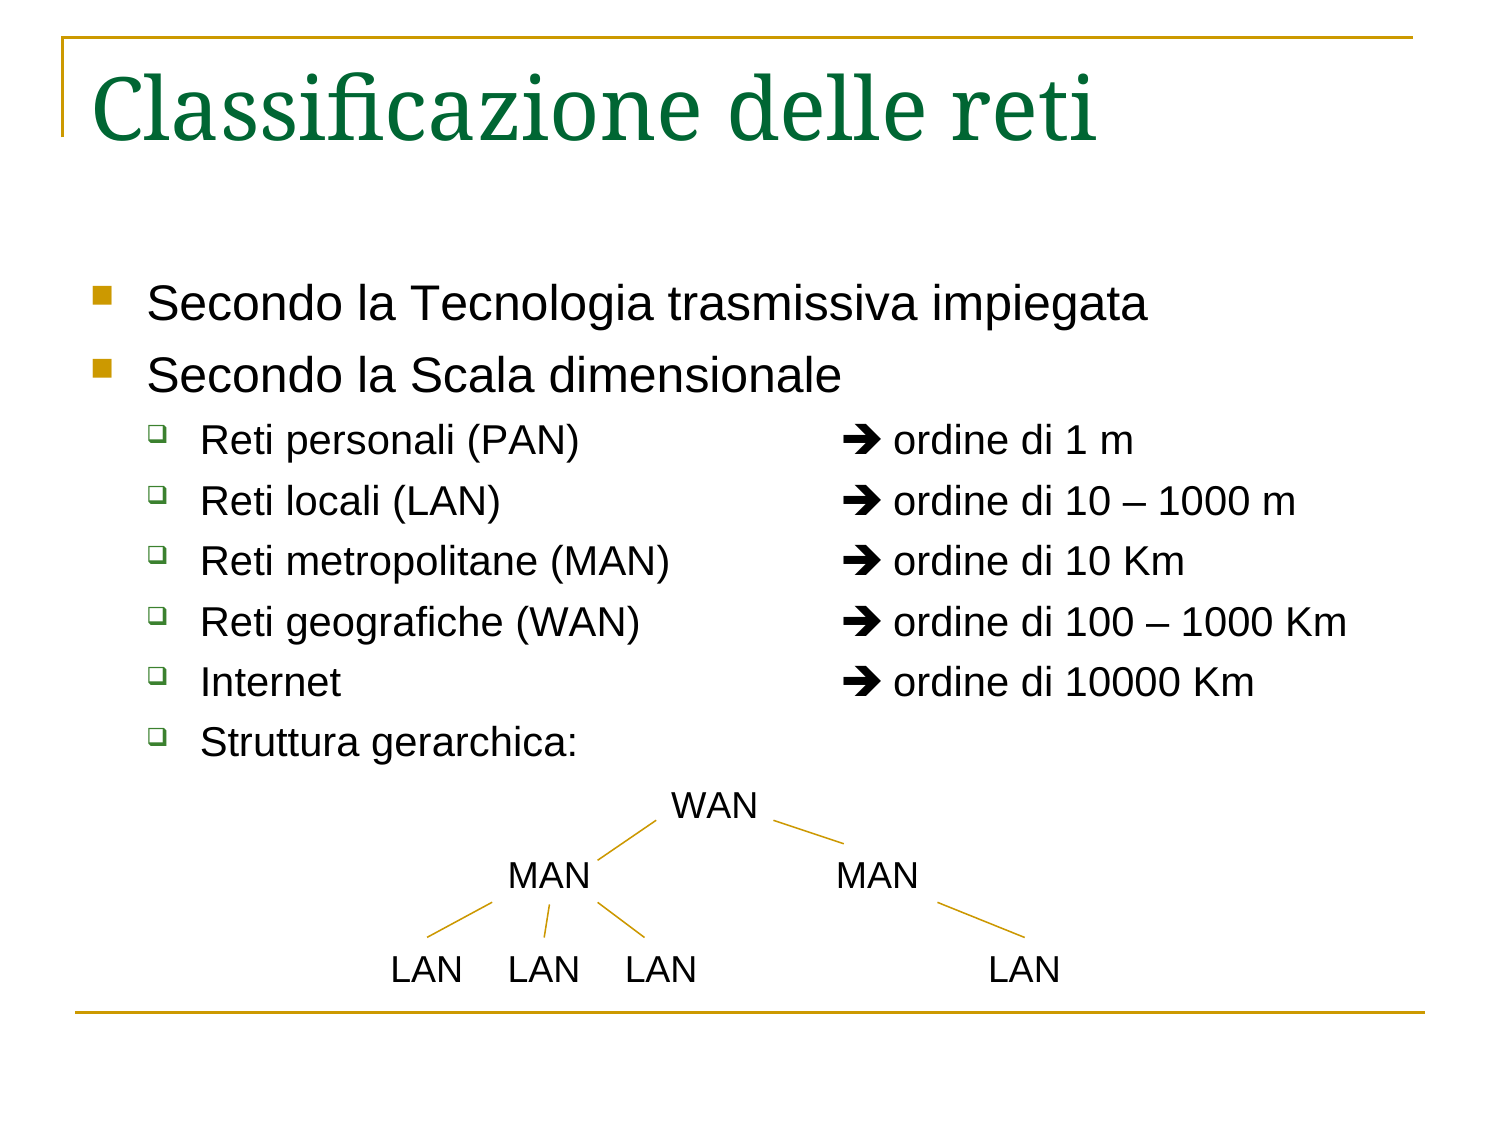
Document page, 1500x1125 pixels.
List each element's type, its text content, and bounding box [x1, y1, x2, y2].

text_box LAN [375, 937, 479, 998]
text_box MAN [492, 843, 606, 905]
text_box LAN [492, 937, 596, 998]
text_box LAN [610, 937, 713, 998]
text_box WAN [656, 773, 774, 834]
text_box MAN [820, 843, 934, 905]
text_box LAN [973, 937, 1076, 998]
list Secondo la Tecnologia trasmissiva impiegata Secondo la Scala dimensionale Reti personali (PAN)  ordine di 1 m Reti locali (LAN)  ordine di 10 – 1000 m Reti metropolitane (MAN)  ordine di 10 Km Reti geografiche (WAN)  ordine di 100 – 1000 Km Internet  ordine di 10000 Km Struttura gerarchica: [75, 262, 1426, 1006]
title Classificazione delle reti [75, 45, 1426, 233]
